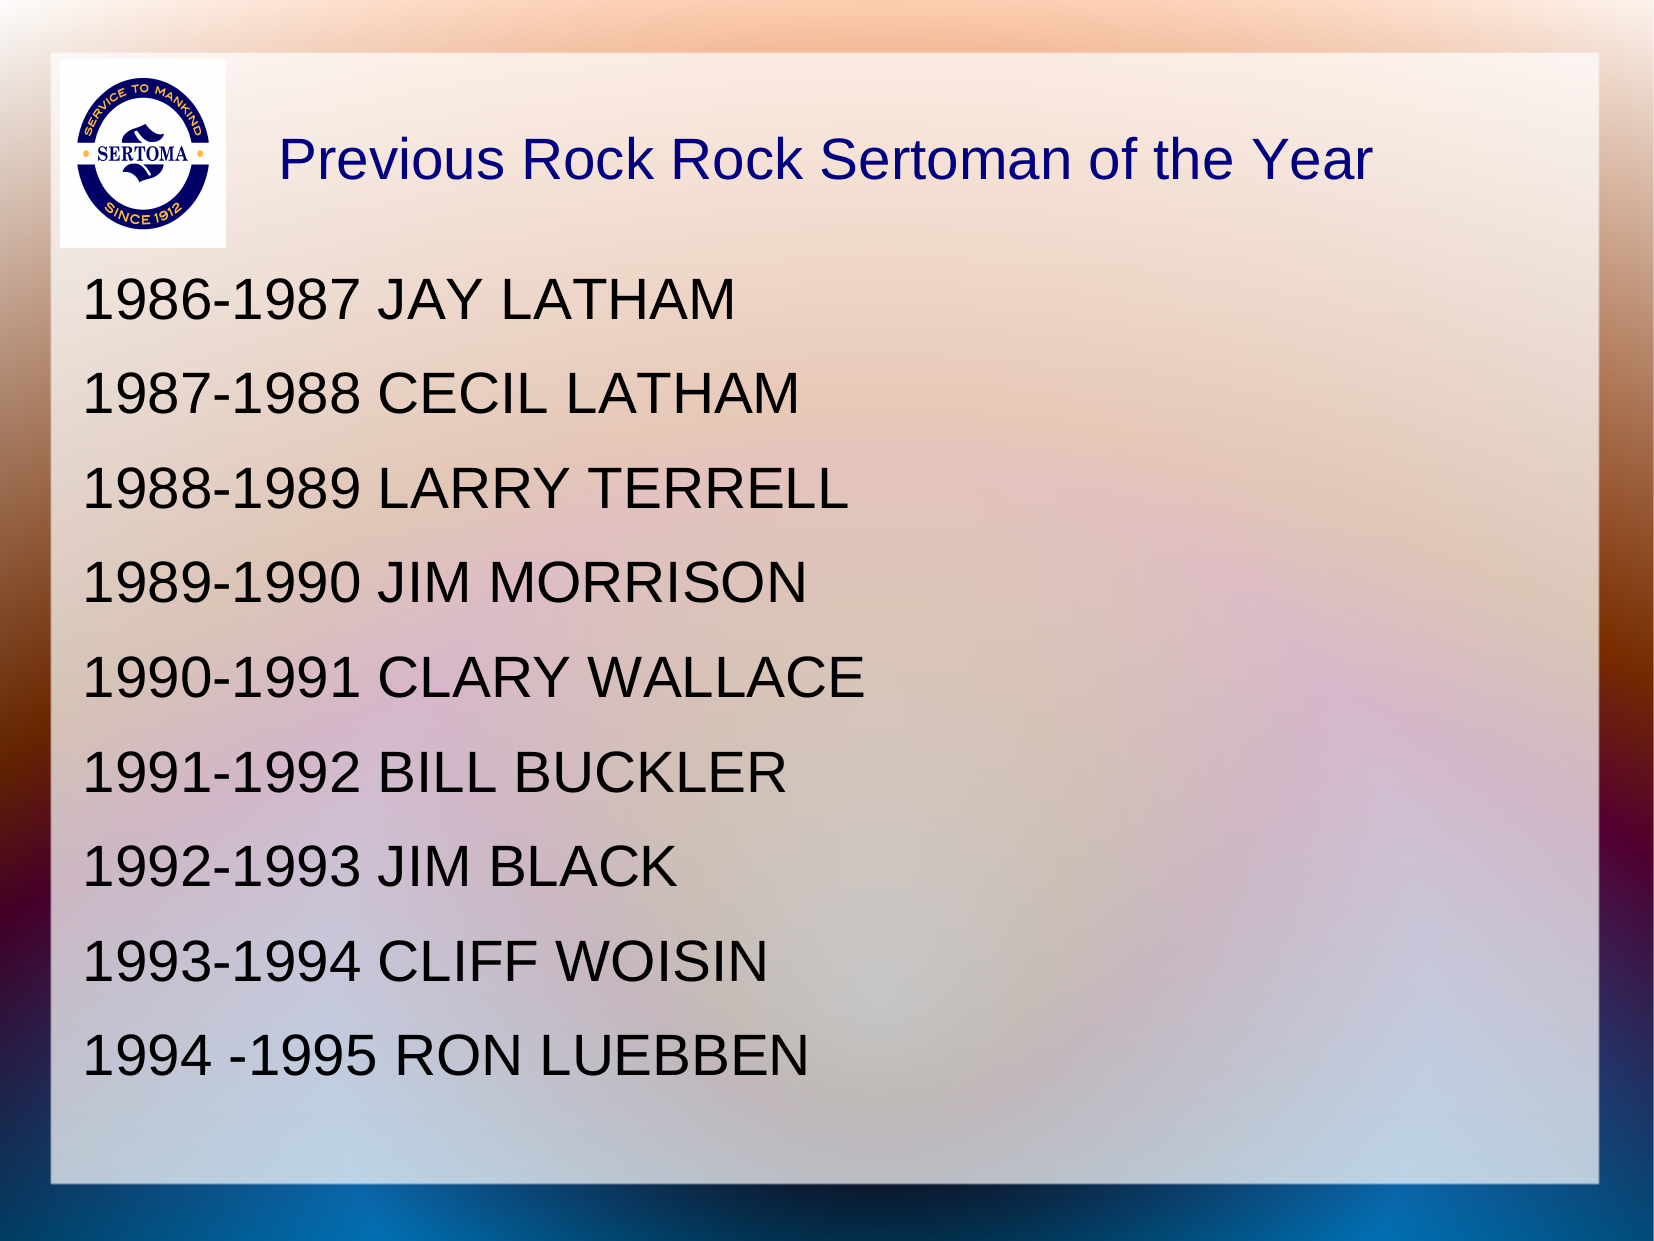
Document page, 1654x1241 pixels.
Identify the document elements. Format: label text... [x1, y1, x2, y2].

list 1986-1987 JAY LATHAM 1987-1988 CECIL LATHAM 1988-1989 LARRY TERRELL 1989-1990 JIM MORRISON 1990-1991 CLARY WALLACE 1991-1992 BILL BUCKLER 1992-1993 JIM BLACK 1993-1994 CLIFF WOISIN 1994 -1995 RON LUEBBEN [82, 195, 1571, 1241]
picture [0, 0, 1654, 1241]
title Previous Rock Rock Sertoman of the Year [82, 55, 1571, 195]
